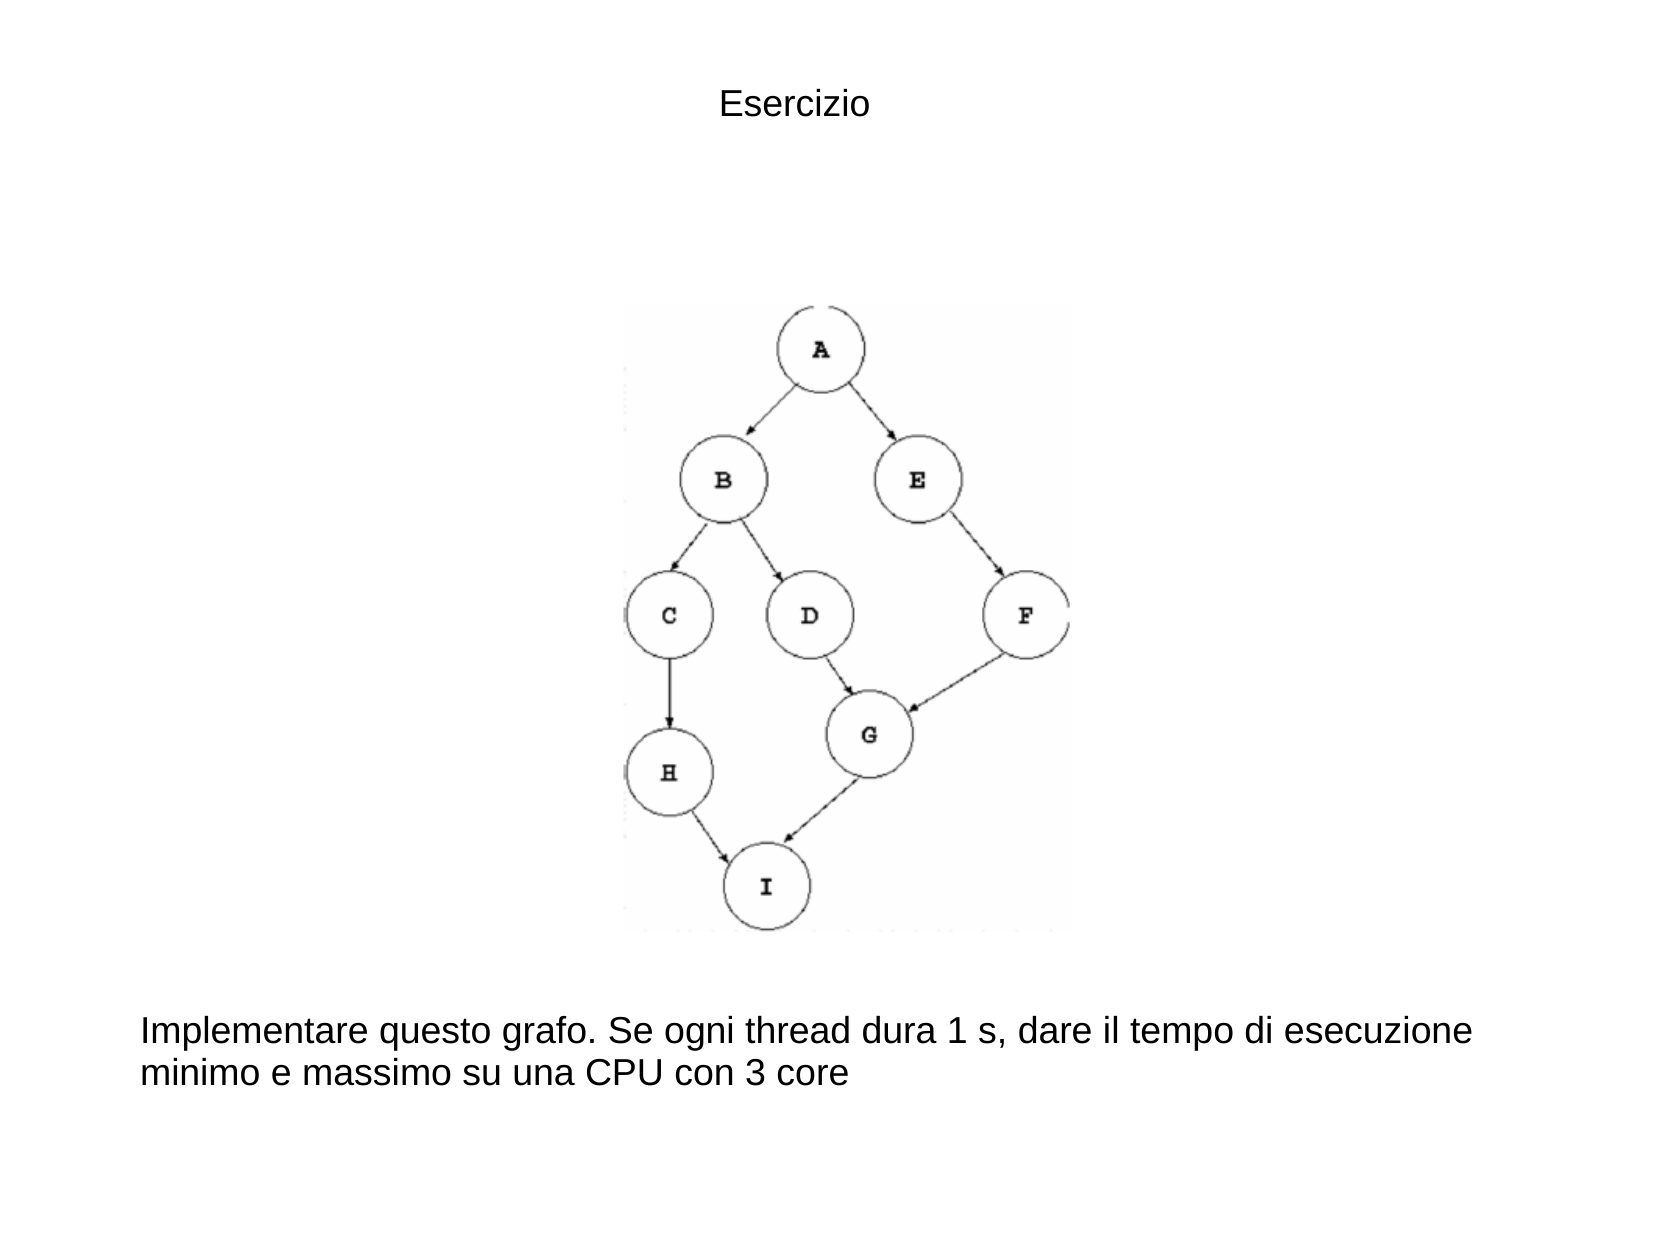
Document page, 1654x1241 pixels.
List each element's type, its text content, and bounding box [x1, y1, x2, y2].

picture [541, 253, 1123, 993]
text_box Esercizio [703, 75, 1604, 132]
text_box Implementare questo grafo. Se ogni thread dura 1 s, dare il tempo di esecuzione minimo e massimo su una CPU con 3 core [125, 1002, 1576, 1101]
